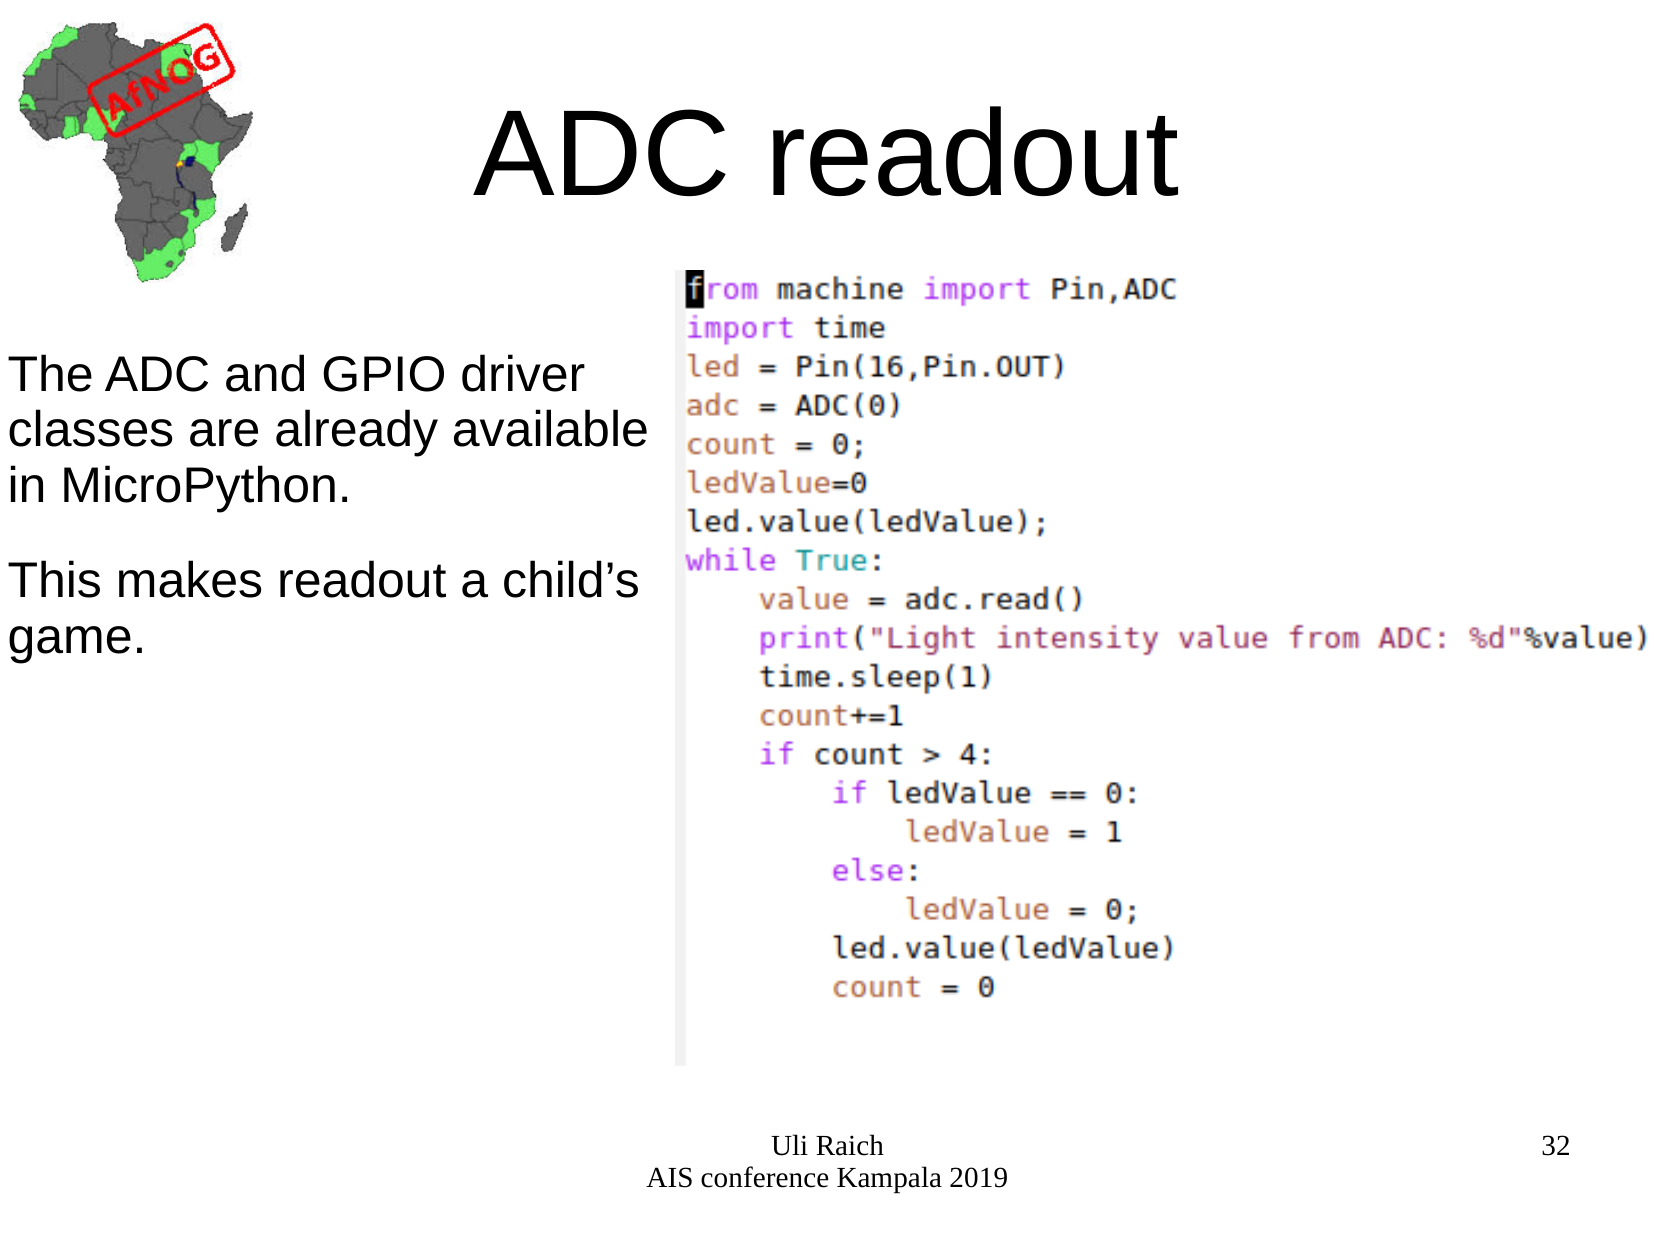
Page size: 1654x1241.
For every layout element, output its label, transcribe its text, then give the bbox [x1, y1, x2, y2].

list The ADC and GPIO driver classes are already available in MicroPython. This makes readout a child’s game. [7, 345, 676, 1066]
title ADC readout [82, 49, 1571, 257]
picture [9, 0, 259, 291]
picture [675, 270, 1654, 1066]
